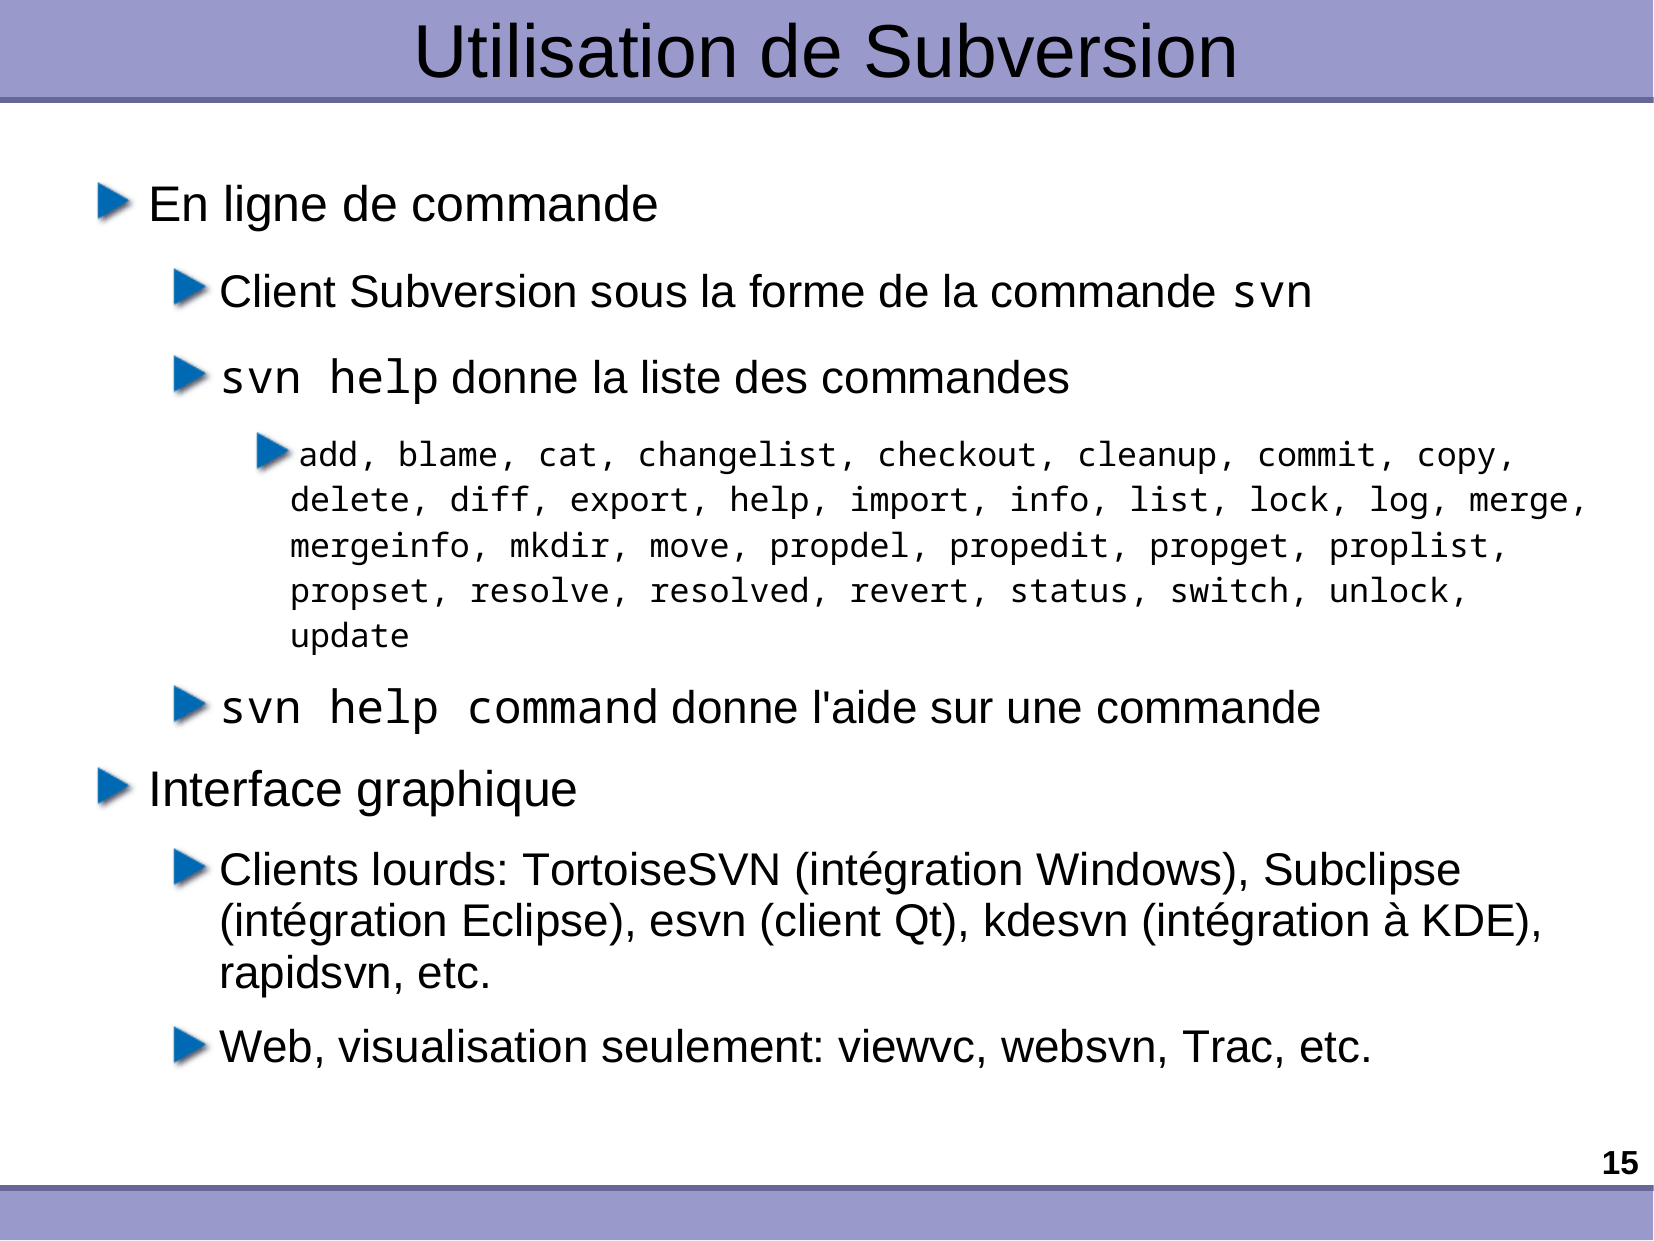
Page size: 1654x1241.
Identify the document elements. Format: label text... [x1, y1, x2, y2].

list En ligne de commande Client Subversion sous la forme de la commande svn svn help donne la liste des commandes add, blame, cat, changelist, checkout, cleanup, commit, copy, delete, diff, export, help, import, info, list, lock, log, merge, mergeinfo, mkdir, move, propdel, propedit, propget, proplist, propset, resolve, resolved, revert, status, switch, unlock, update svn help command donne l'aide sur une commande Interface graphique Clients lourds: TortoiseSVN (intégration Windows), Subclipse (intégration Eclipse), esvn (client Qt), kdesvn (intégration à KDE), rapidsvn, etc. Web, visualisation seulement: viewvc, websvn, Trac, etc. [77, 175, 1601, 1092]
title Utilisation de Subversion [0, 4, 1654, 98]
